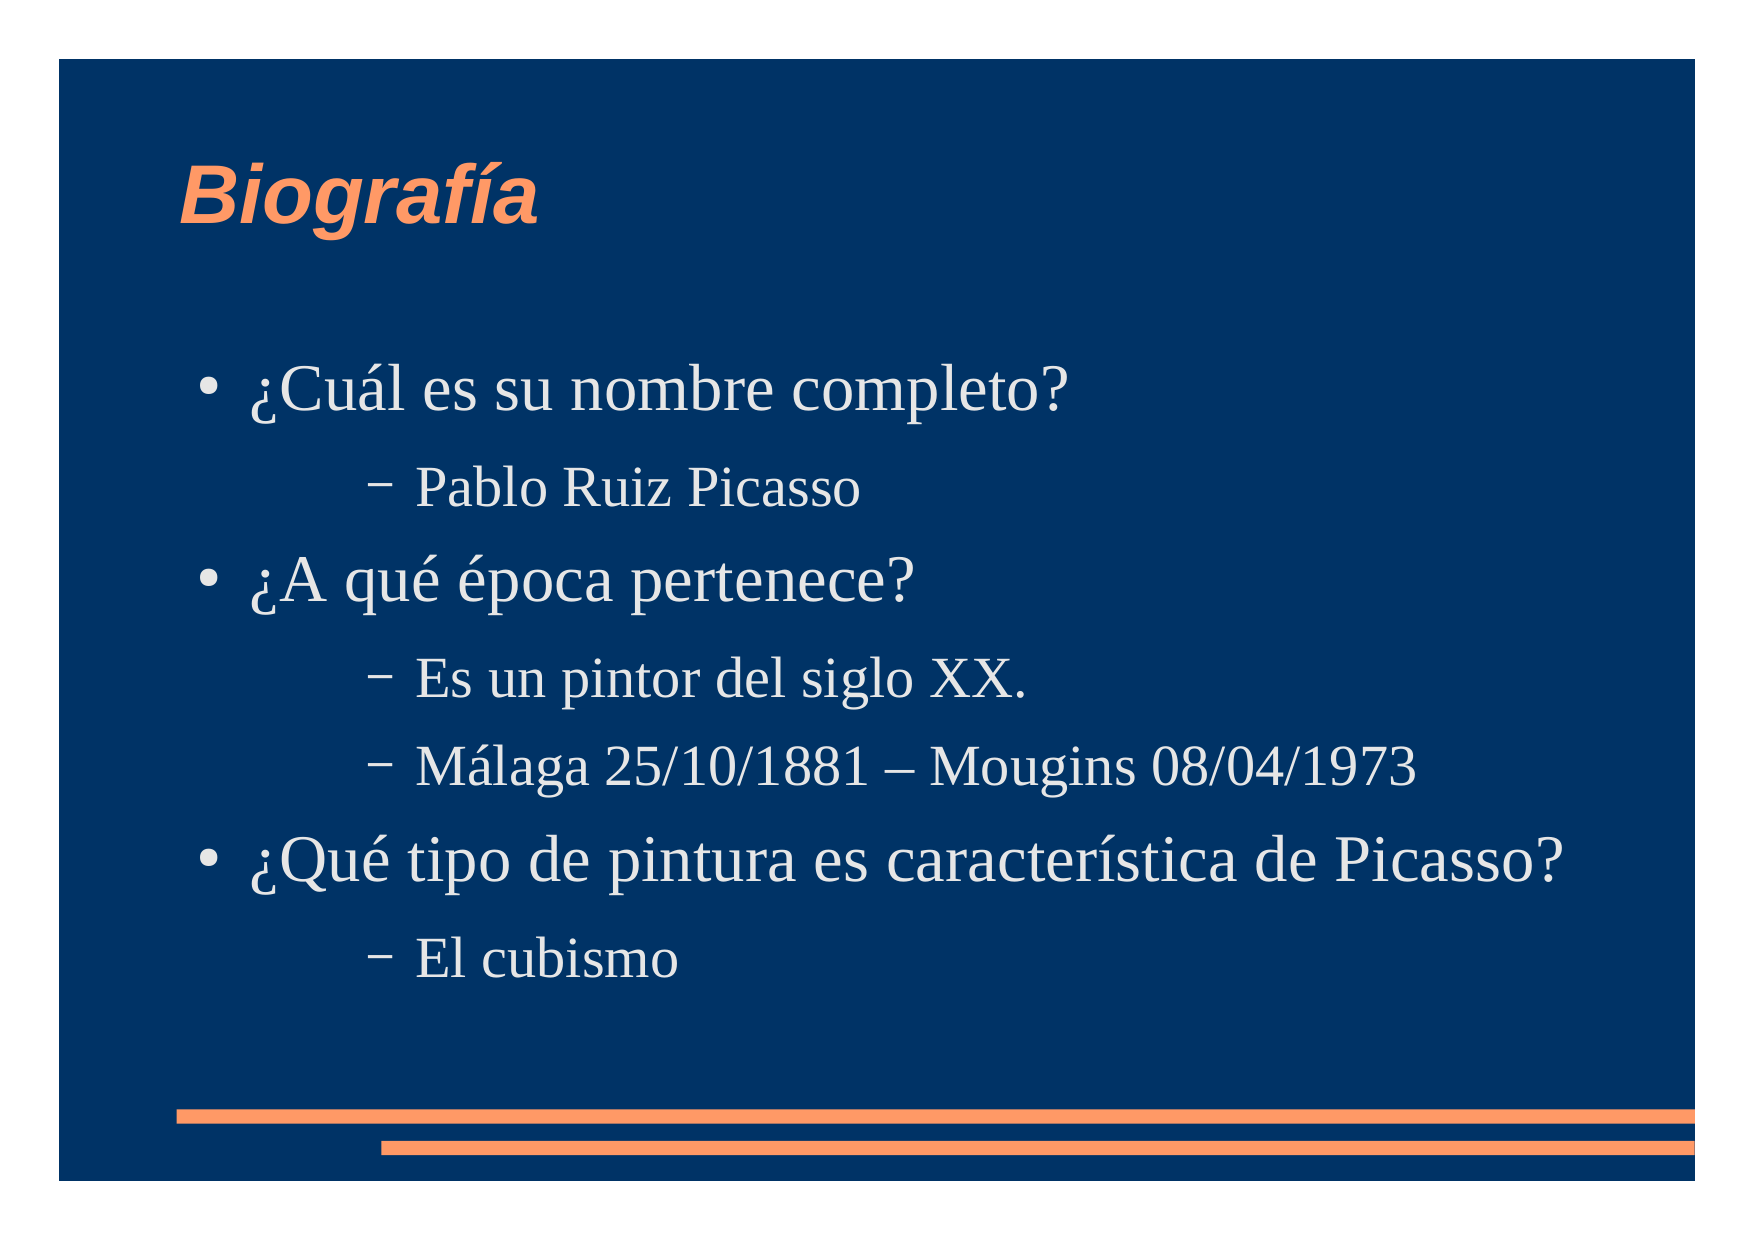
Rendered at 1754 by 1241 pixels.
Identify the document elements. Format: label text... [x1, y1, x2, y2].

title Biografía [179, 100, 1577, 289]
list ¿Cuál es su nombre completo? Pablo Ruiz Picasso ¿A qué época pertenece? Es un pintor del siglo XX. Málaga 25/10/1881 – Mougins 08/04/1973 ¿Qué tipo de pintura es característica de Picasso? El cubismo [179, 350, 1603, 1077]
